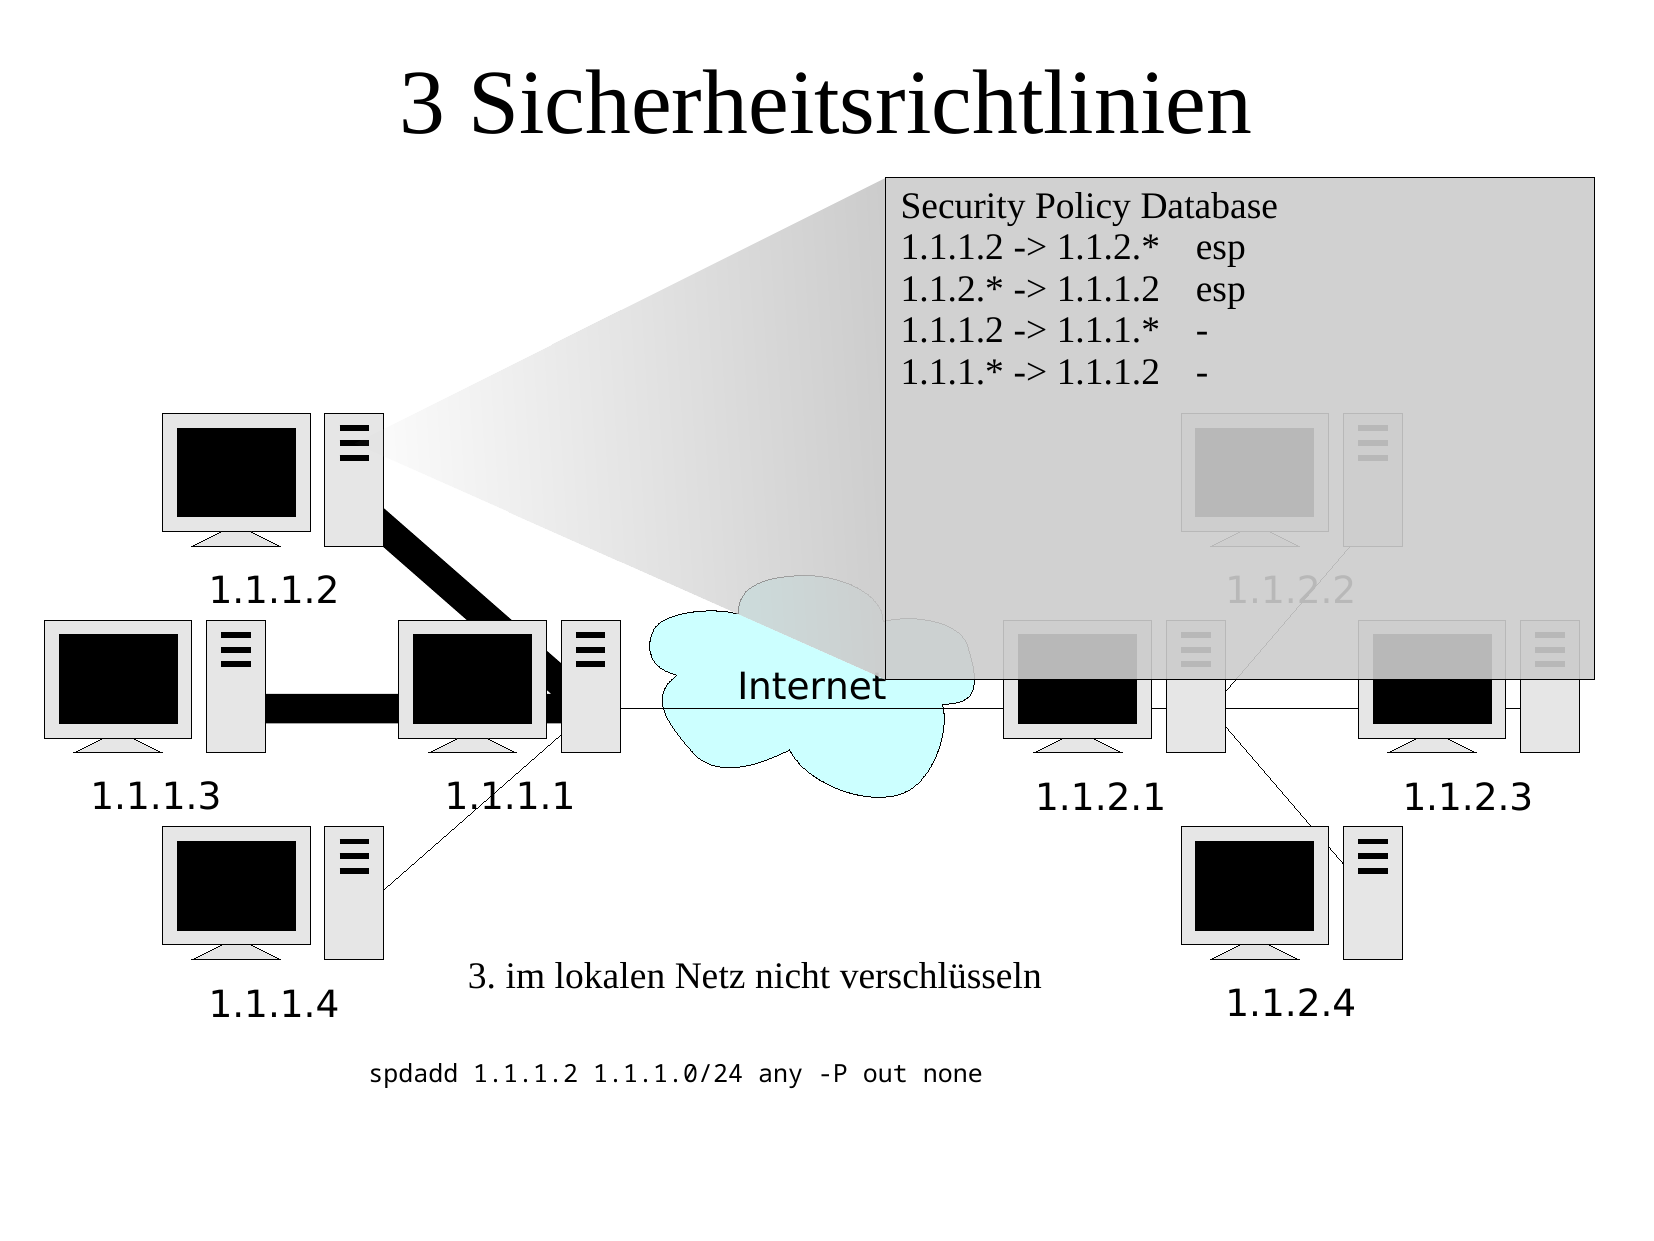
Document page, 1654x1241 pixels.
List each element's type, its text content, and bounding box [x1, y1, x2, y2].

text_box 1.1.1.3 [75, 767, 235, 827]
text_box 1.1.2.4 [1210, 974, 1370, 1033]
text_box 3. im lokalen Netz nicht verschlüsseln [453, 947, 1046, 1004]
text_box [561, 620, 621, 753]
text_box [162, 413, 311, 547]
text_box [324, 826, 384, 960]
text_box Internet [663, 709, 945, 798]
text_box 1.1.1.4 [193, 975, 353, 1034]
text_box 1.1.2.3 [1387, 768, 1547, 827]
text_box [1166, 680, 1226, 753]
text_box [162, 826, 311, 960]
text_box [1358, 680, 1506, 753]
text_box [206, 620, 266, 753]
text_box [1343, 826, 1403, 960]
text_box 1.1.1.1 [429, 767, 589, 827]
text_box [1520, 680, 1580, 753]
text_box [398, 620, 547, 753]
text_box [44, 620, 192, 753]
text_box [1181, 826, 1329, 960]
text_box 1.1.1.2 [193, 561, 353, 620]
title 3 Sicherheitsrichtlinien [82, 49, 1571, 257]
text_box Security Policy Database 1.1.1.2 -> 1.1.2.* esp 1.1.2.* -> 1.1.1.2 esp 1.1.1.2 -> 1.1.1.* - 1.1.1.* -> 1.1.1.2 - [885, 177, 1595, 680]
text_box [324, 177, 885, 679]
text_box [1003, 680, 1152, 753]
text_box 1.1.2.1 [1020, 768, 1180, 827]
text_box Internet [649, 610, 975, 708]
text_box spdadd 1.1.1.2 1.1.1.0/24 any -P out none [353, 1048, 988, 1093]
